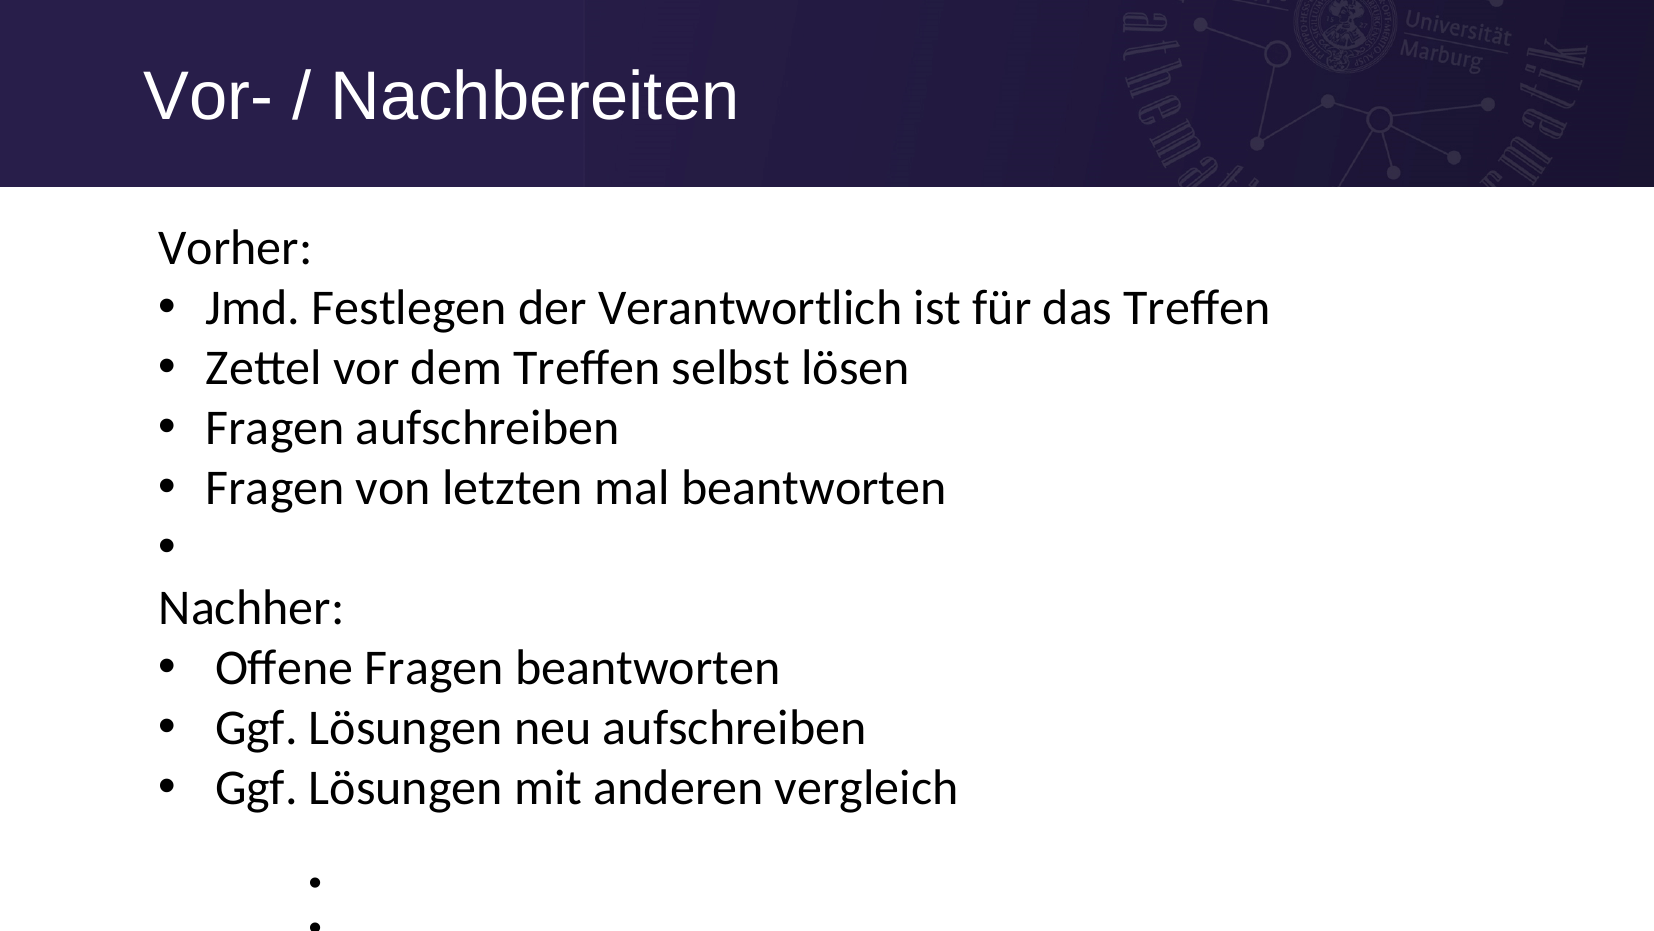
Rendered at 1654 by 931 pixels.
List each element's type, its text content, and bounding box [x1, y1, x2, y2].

picture [0, 0, 1654, 187]
text_box Vorher: Jmd. Festlegen der Verantwortlich ist für das Treffen Zettel vor dem Treffen selbst lösen Fragen aufschreiben Fragen von letzten mal beantworten Nachher: Offene Fragen beantworten Ggf. Lösungen neu aufschreiben Ggf. Lösungen mit anderen vergleich [143, 207, 1570, 931]
text_box Vor- / Nachbereiten [143, 14, 1260, 170]
